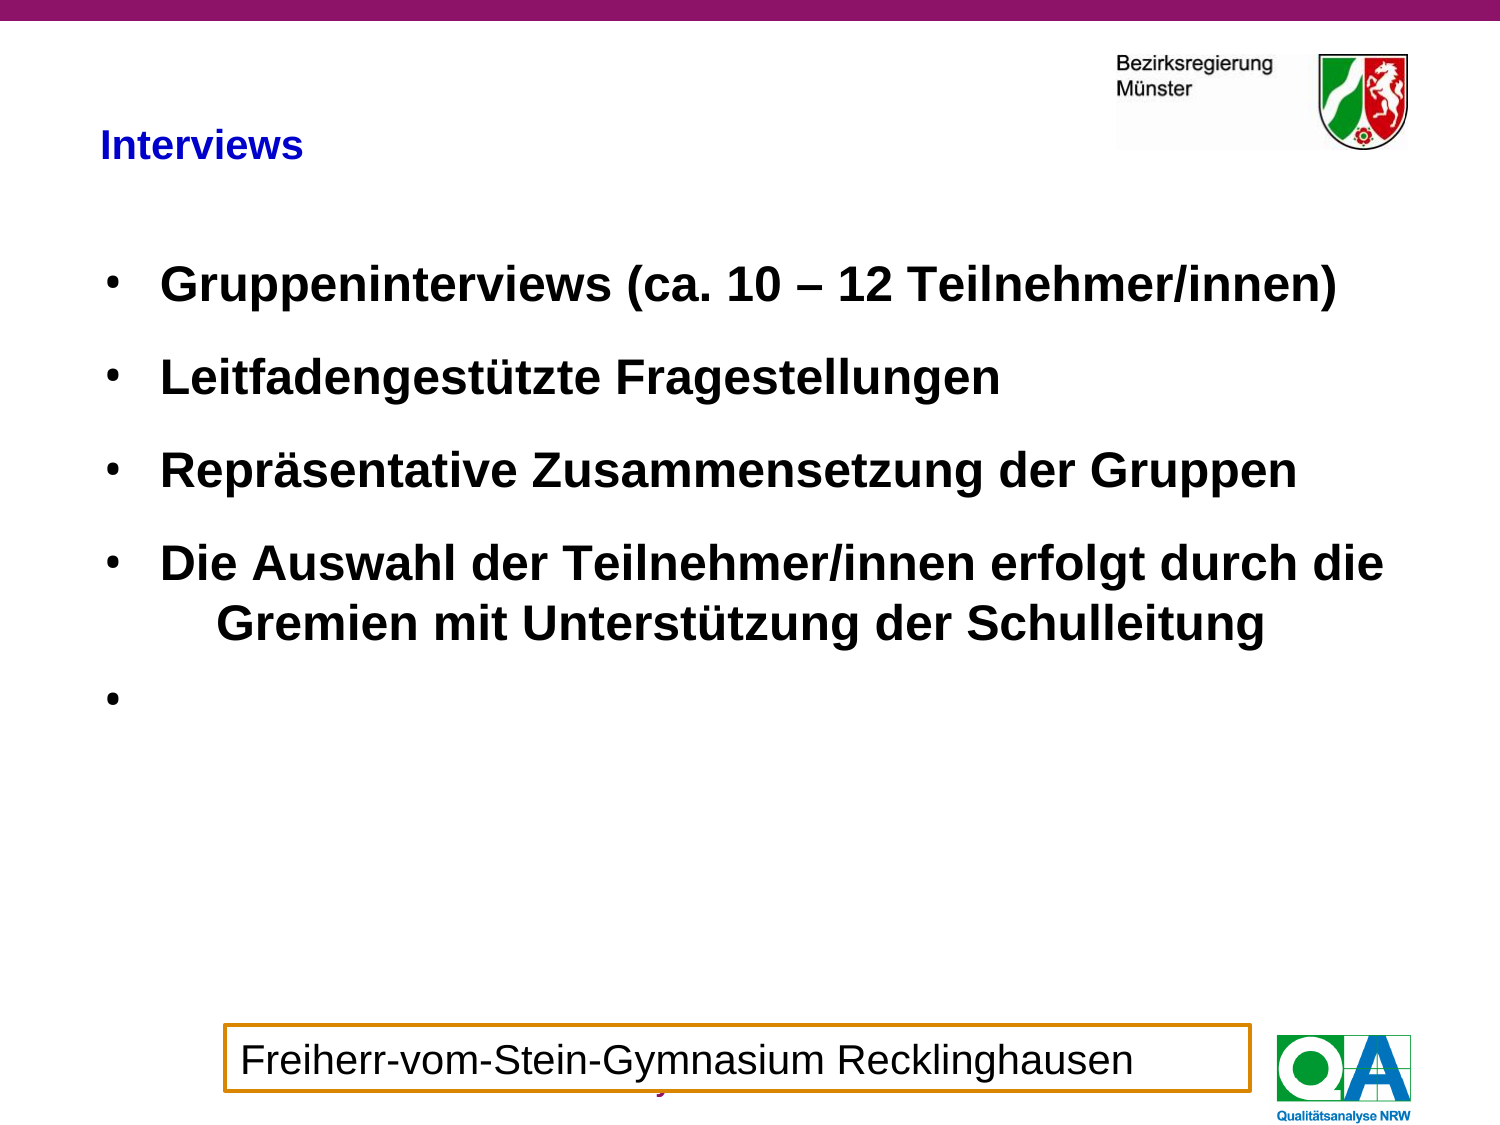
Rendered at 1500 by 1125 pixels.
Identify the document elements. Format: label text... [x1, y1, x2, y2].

title Interviews [100, 66, 396, 169]
list Gruppeninterviews (ca. 10 – 12 Teilnehmer/innen) Leitfadengestützte Fragestellungen Repräsentative Zusammensetzung der Gruppen Die Auswahl der Teilnehmer/innen erfolgt durch die Gremien mit Unterstützung der Schulleitung [88, 243, 1412, 941]
text_box Freiherr-vom-Stein-Gymnasium Recklinghausen [225, 1025, 1251, 1091]
